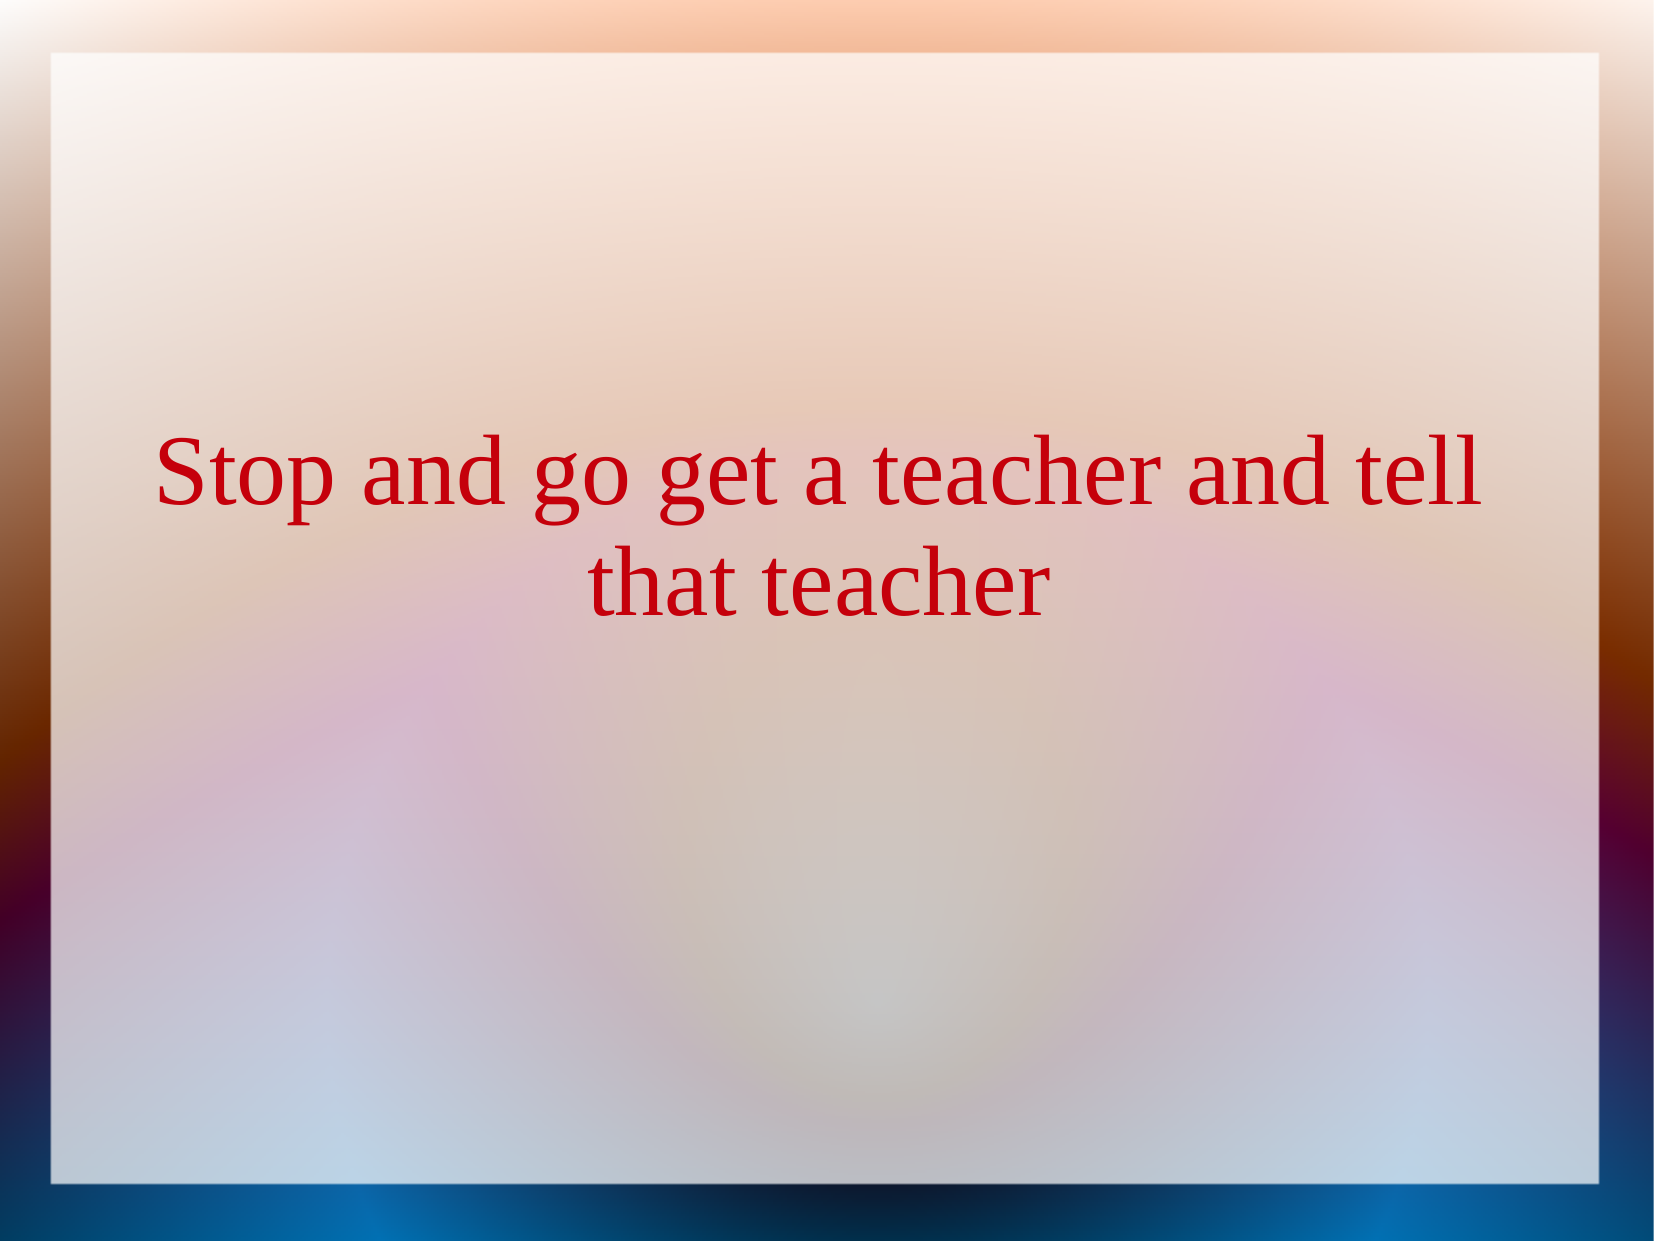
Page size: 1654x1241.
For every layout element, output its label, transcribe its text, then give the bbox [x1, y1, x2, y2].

subtitle Stop and go get a teacher and tell that teacher [75, 37, 1564, 1016]
picture [0, 0, 1654, 1241]
